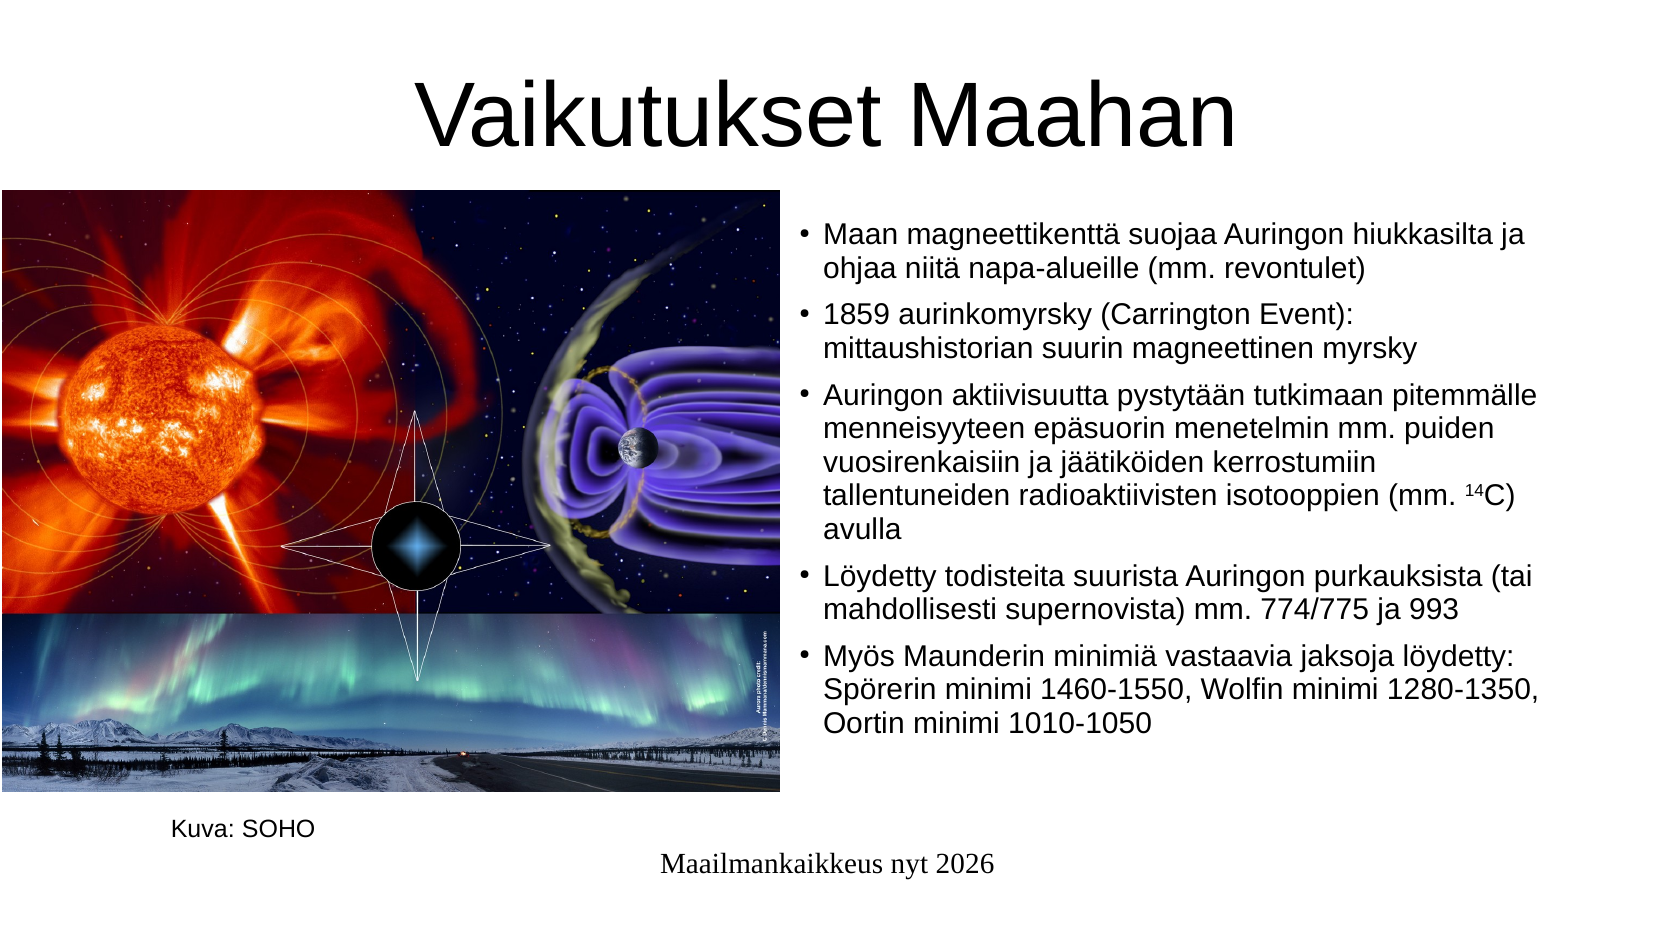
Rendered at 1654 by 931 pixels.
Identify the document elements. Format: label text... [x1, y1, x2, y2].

title Vaikutukset Maahan [82, 37, 1571, 193]
text_box Kuva: SOHO [156, 807, 331, 851]
picture [2, 190, 780, 792]
list Maan magneettikenttä suojaa Auringon hiukkasilta ja ohjaa niitä napa-alueille (mm. revontulet) 1859 aurinkomyrsky (Carrington Event): mittaushistorian suurin magneettinen myrsky Auringon aktiivisuutta pystytään tutkimaan pitemmälle menneisyyteen epäsuorin menetelmin mm. puiden vuosirenkaisiin ja jäätiköiden kerrostumiin tallentuneiden radioaktiivisten isotooppien (mm. 14C) avulla Löydetty todisteita suurista Auringon purkauksista (tai mahdollisesti supernovista) mm. 774/775 ja 993 Myös Maunderin minimiä vastaavia jaksoja löydetty: Spörerin minimi 1460-1550, Wolfin minimi 1280-1350, Oortin minimi 1010-1050 [791, 217, 1571, 758]
